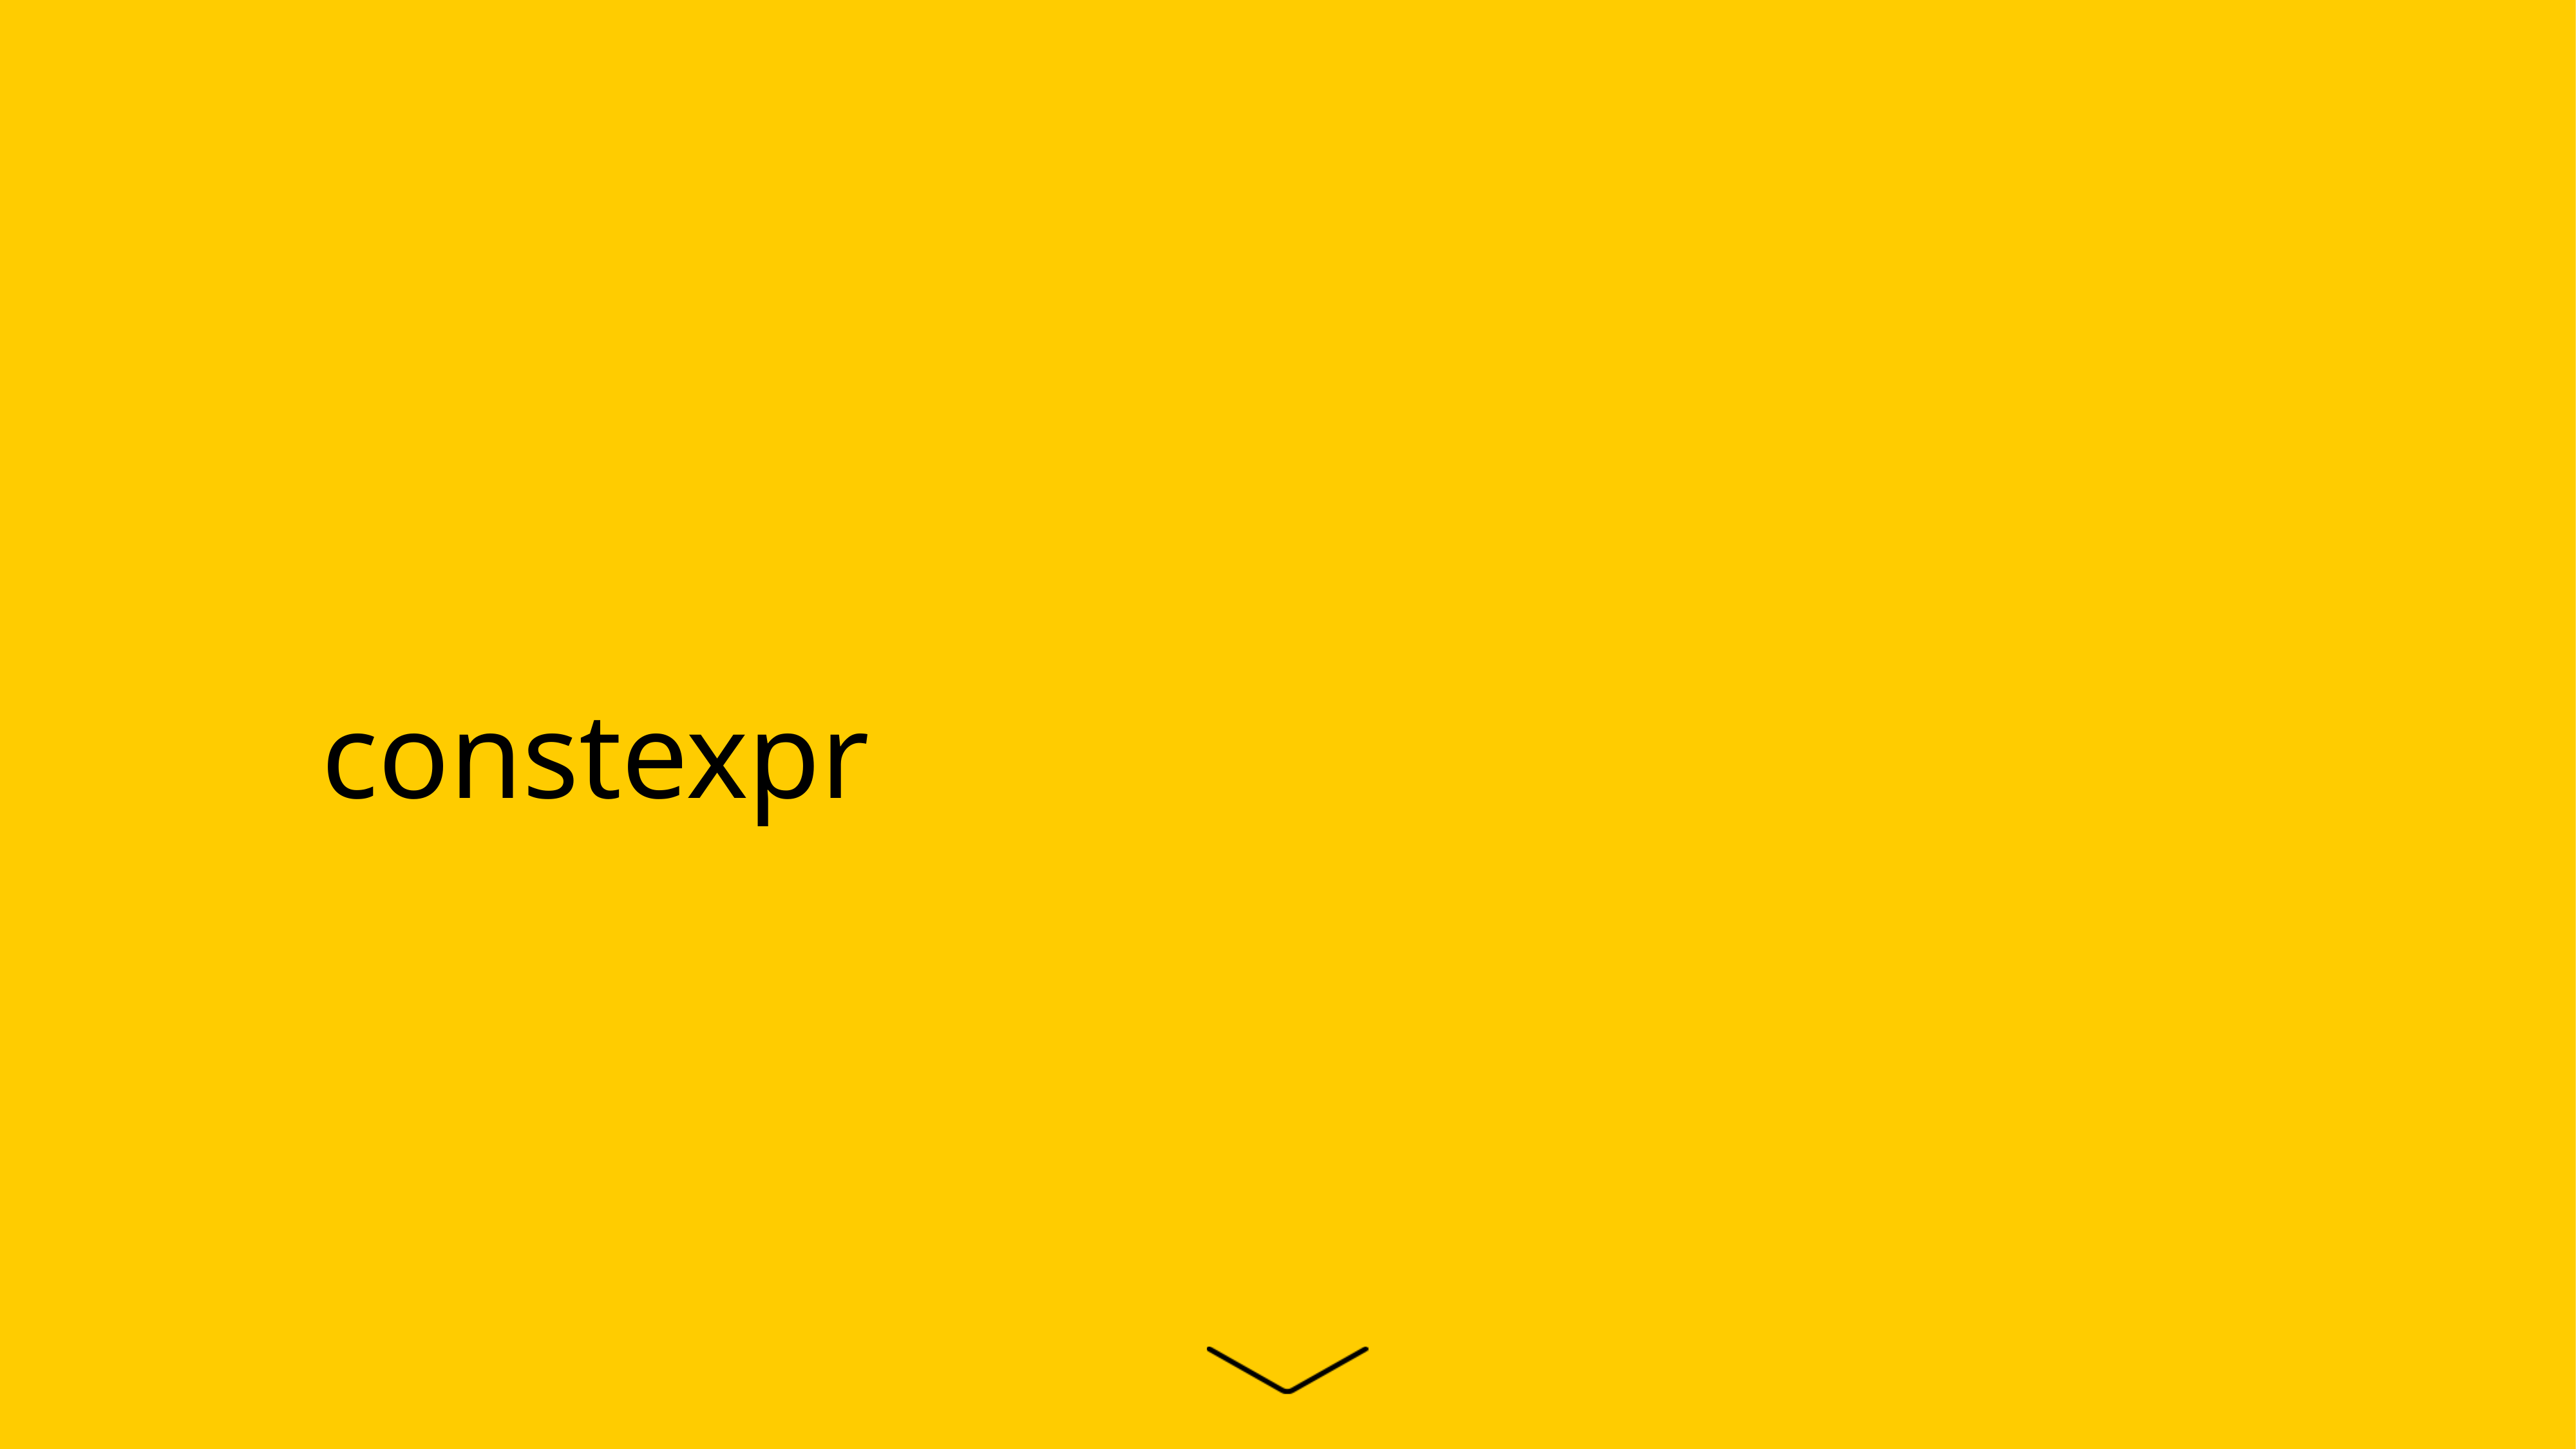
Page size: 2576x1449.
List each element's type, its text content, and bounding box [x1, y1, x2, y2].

title constexpr [321, 429, 2253, 1074]
picture [1207, 1347, 1368, 1396]
